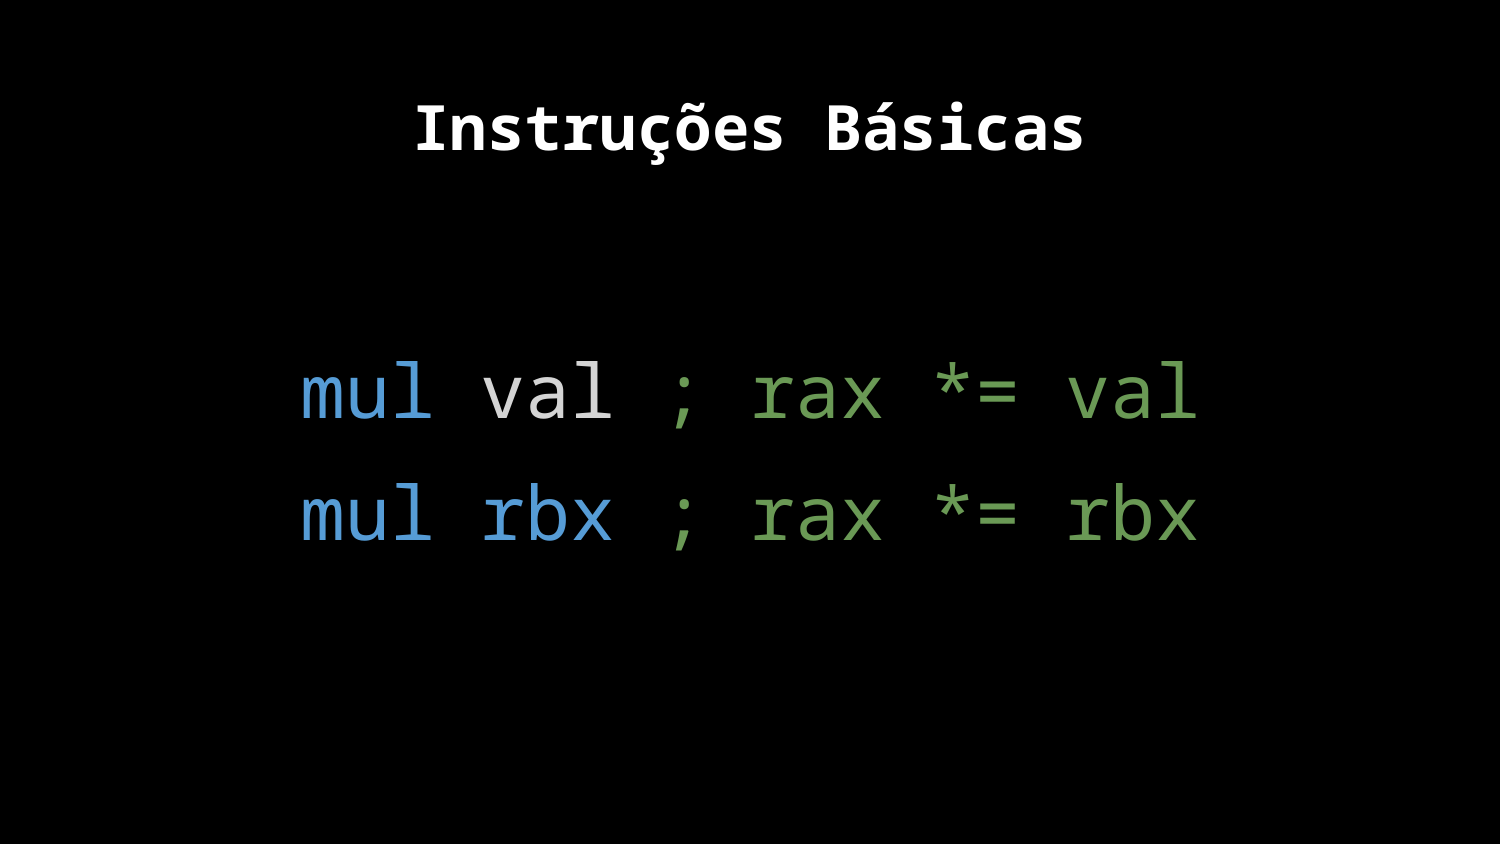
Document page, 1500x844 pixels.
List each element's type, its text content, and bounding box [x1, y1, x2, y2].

text_box mul val ; rax *= val mul rbx ; rax *= rbx [214, 297, 1286, 547]
title Instruções Básicas [51, 72, 1449, 167]
